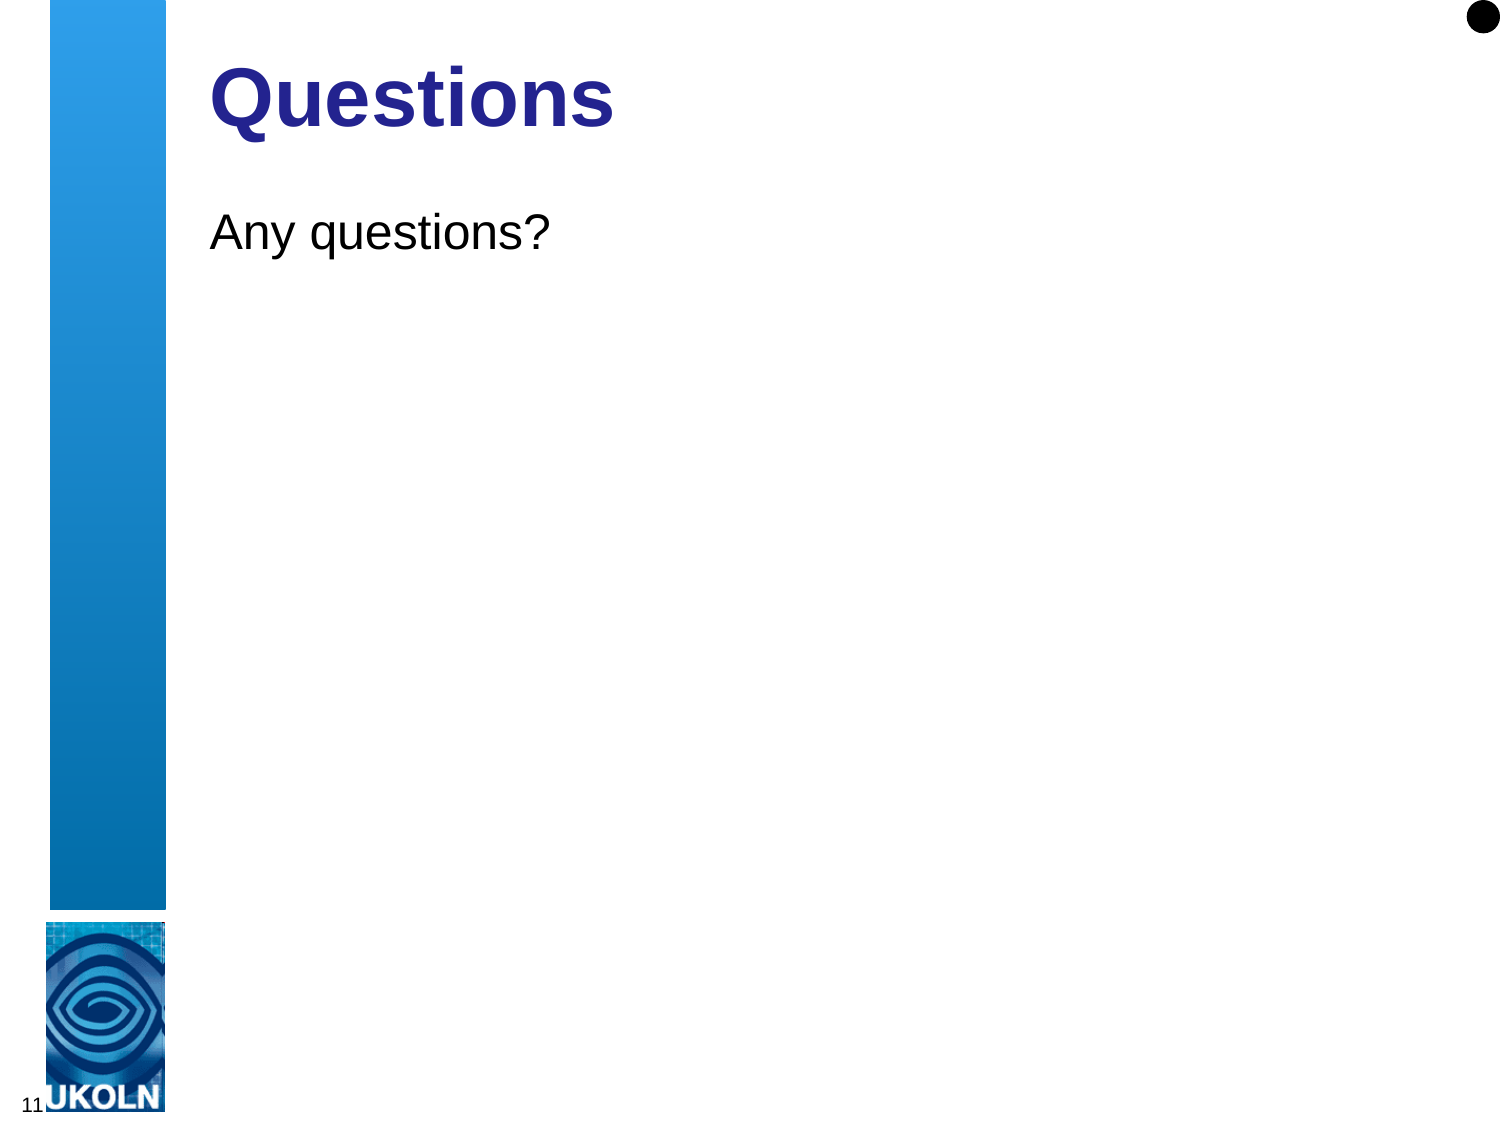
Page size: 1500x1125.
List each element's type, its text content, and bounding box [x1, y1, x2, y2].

picture [46, 922, 58, 927]
picture [46, 922, 165, 1112]
title Questions [194, 39, 1447, 156]
list Any questions? [194, 196, 1447, 1026]
text_box [1466, 0, 1500, 34]
